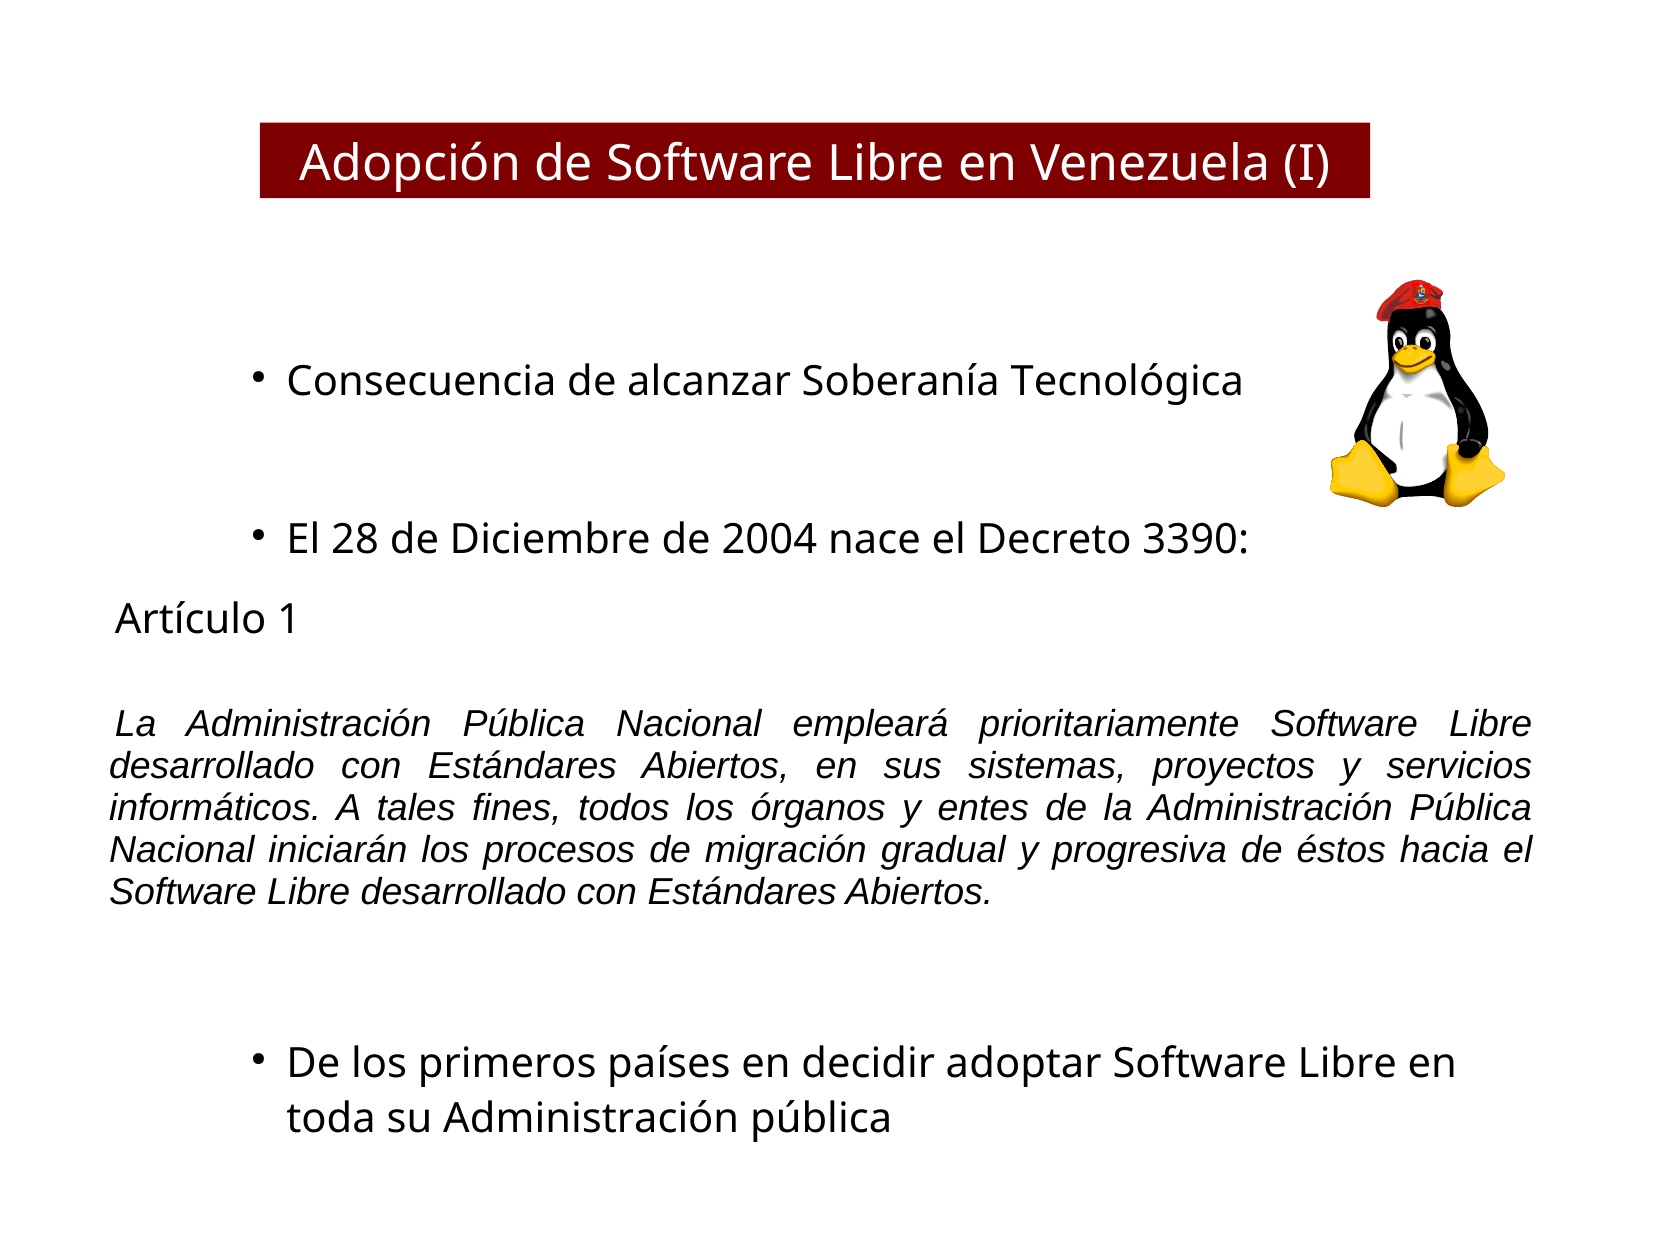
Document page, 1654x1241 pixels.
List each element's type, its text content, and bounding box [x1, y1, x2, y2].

text_box Consecuencia de alcanzar Soberanía Tecnológica El 28 de Diciembre de 2004 nace el Decreto 3390: Artículo 1 La Administración Pública Nacional empleará prioritariamente Software Libre desarrollado con Estándares Abiertos, en sus sistemas, proyectos y servicios informáticos. A tales fines, todos los órganos y entes de la Administración Pública Nacional iniciarán los procesos de migración gradual y progresiva de éstos hacia el Software Libre desarrollado con Estándares Abiertos. De los primeros países en decidir adoptar Software Libre en toda su Administración pública [94, 287, 1548, 1134]
text_box Adopción de Software Libre en Venezuela (I) [259, 122, 1371, 199]
picture [1330, 279, 1505, 287]
